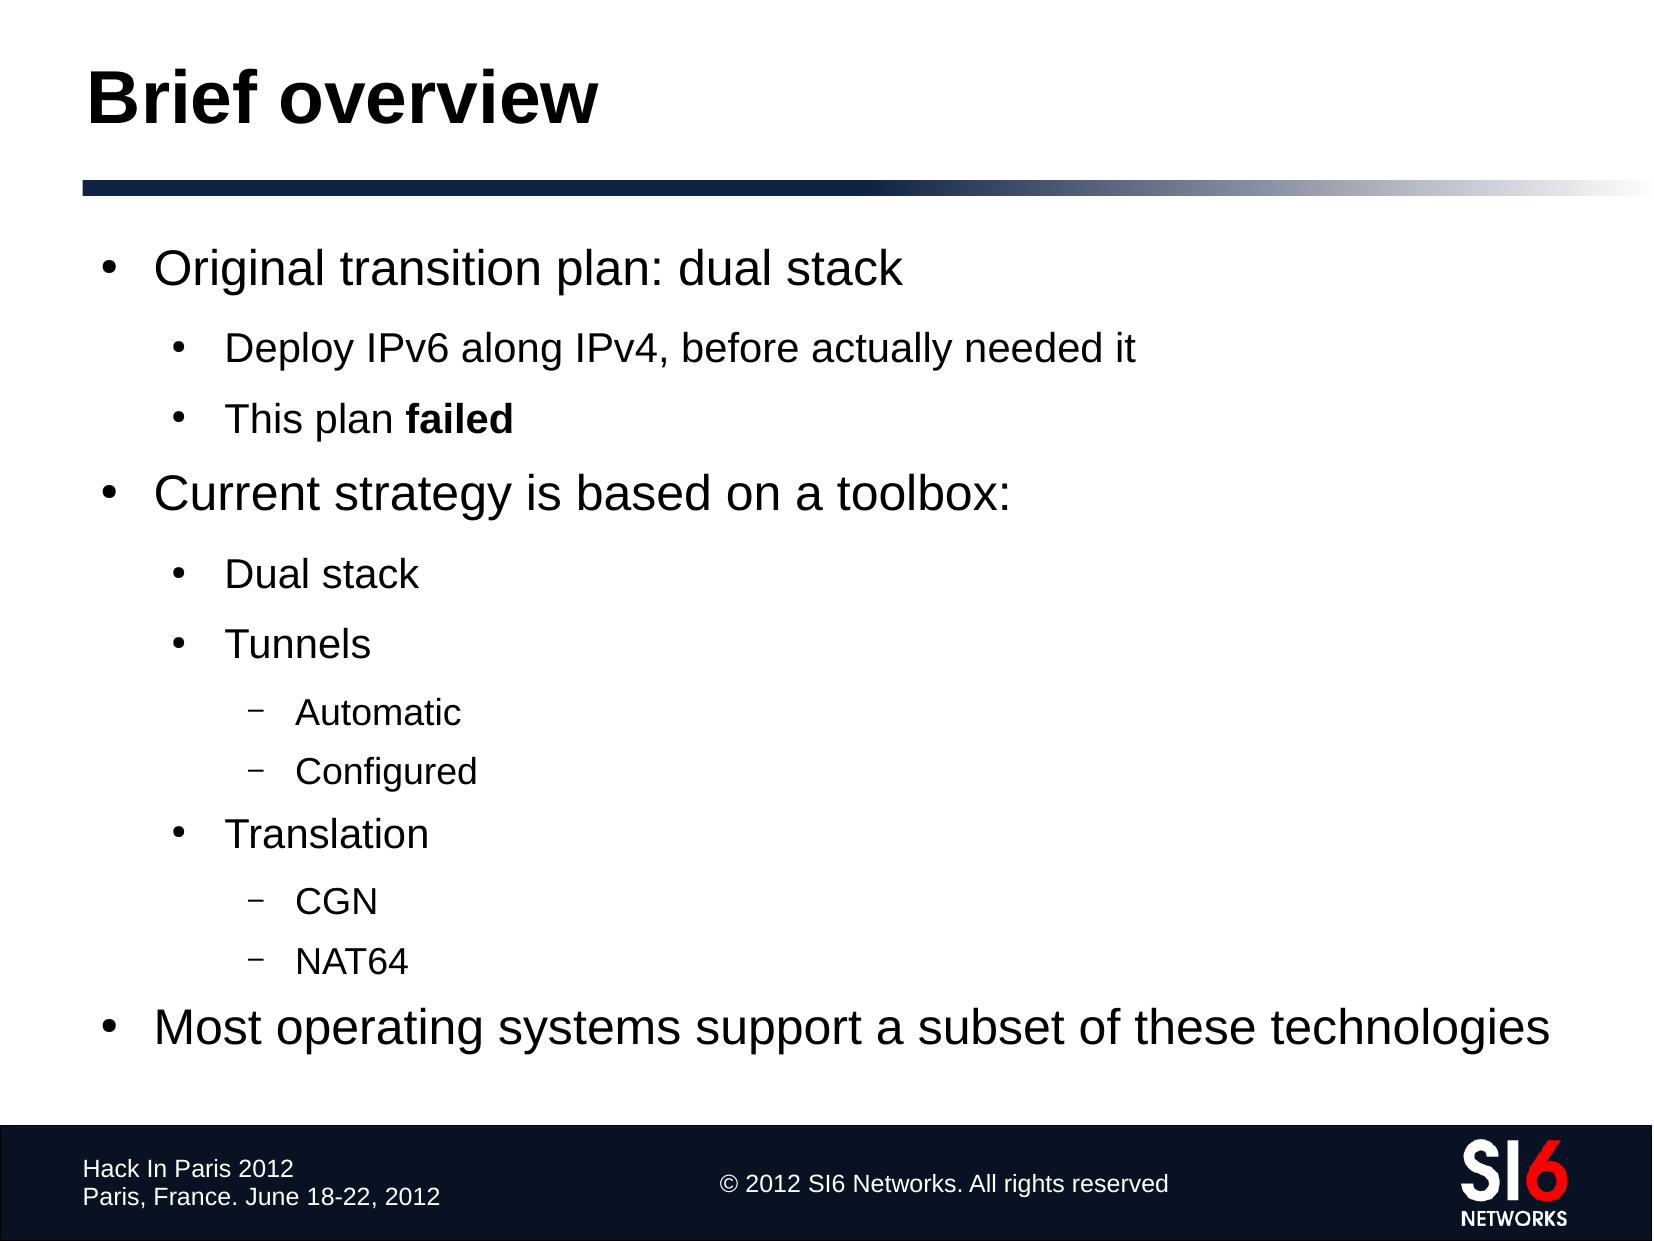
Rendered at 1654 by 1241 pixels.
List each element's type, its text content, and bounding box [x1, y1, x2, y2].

picture [1461, 1139, 1567, 1226]
list Original transition plan: dual stack Deploy IPv6 along IPv4, before actually needed it This plan failed Current strategy is based on a toolbox: Dual stack Tunnels Automatic Configured Translation CGN NAT64 Most operating systems support a subset of these technologies [82, 240, 1571, 1109]
title Brief overview [86, 30, 1576, 166]
